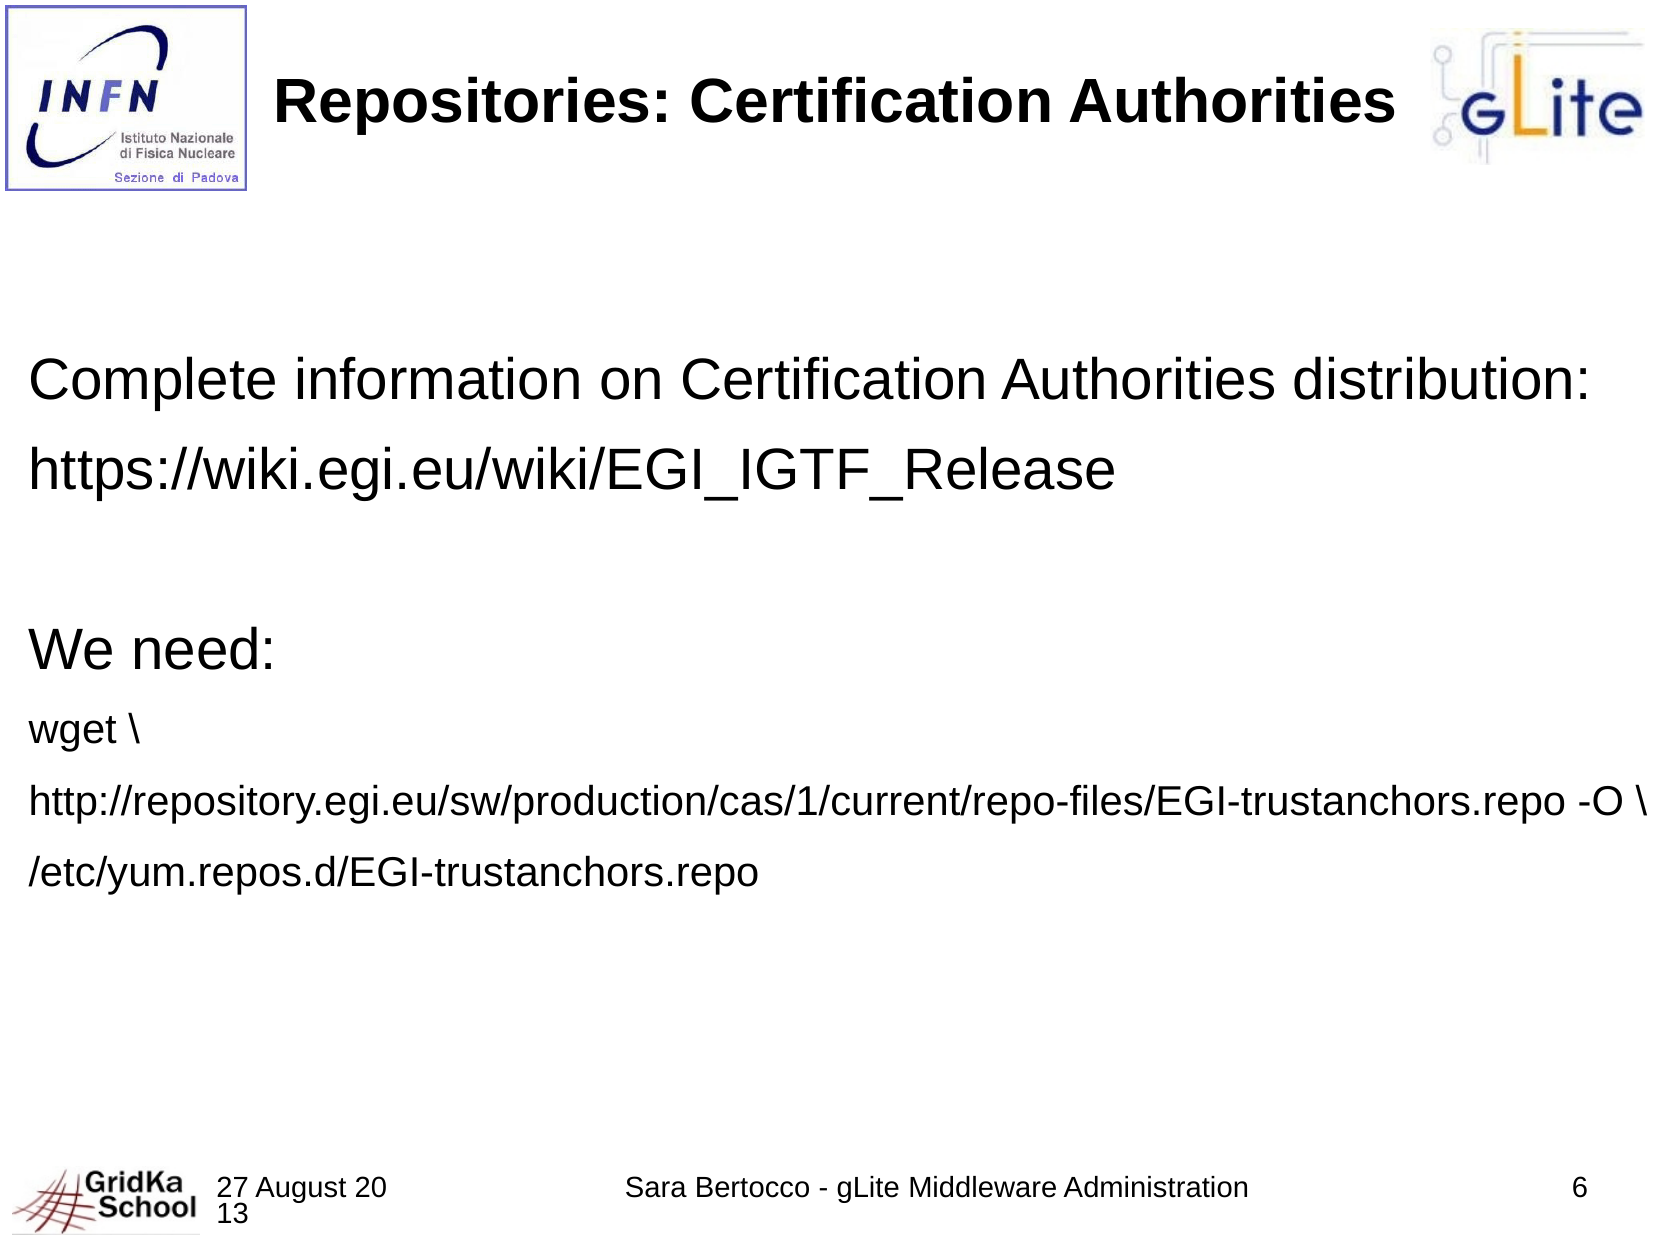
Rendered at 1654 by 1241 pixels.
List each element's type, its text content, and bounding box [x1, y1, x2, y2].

text_box Complete information on Certification Authorities distribution: https://wiki.egi.eu/wiki/EGI_IGTF_Release We need: wget \ http://repository.egi.eu/sw/production/cas/1/current/repo-files/EGI-trustanchors.repo -O \ /etc/yum.repos.d/EGI-trustanchors.repo [13, 339, 1653, 1122]
picture [1430, 28, 1645, 165]
picture [12, 1166, 200, 1235]
title Repositories: Certification Authorities [5, 7, 1645, 195]
picture [5, 5, 247, 191]
